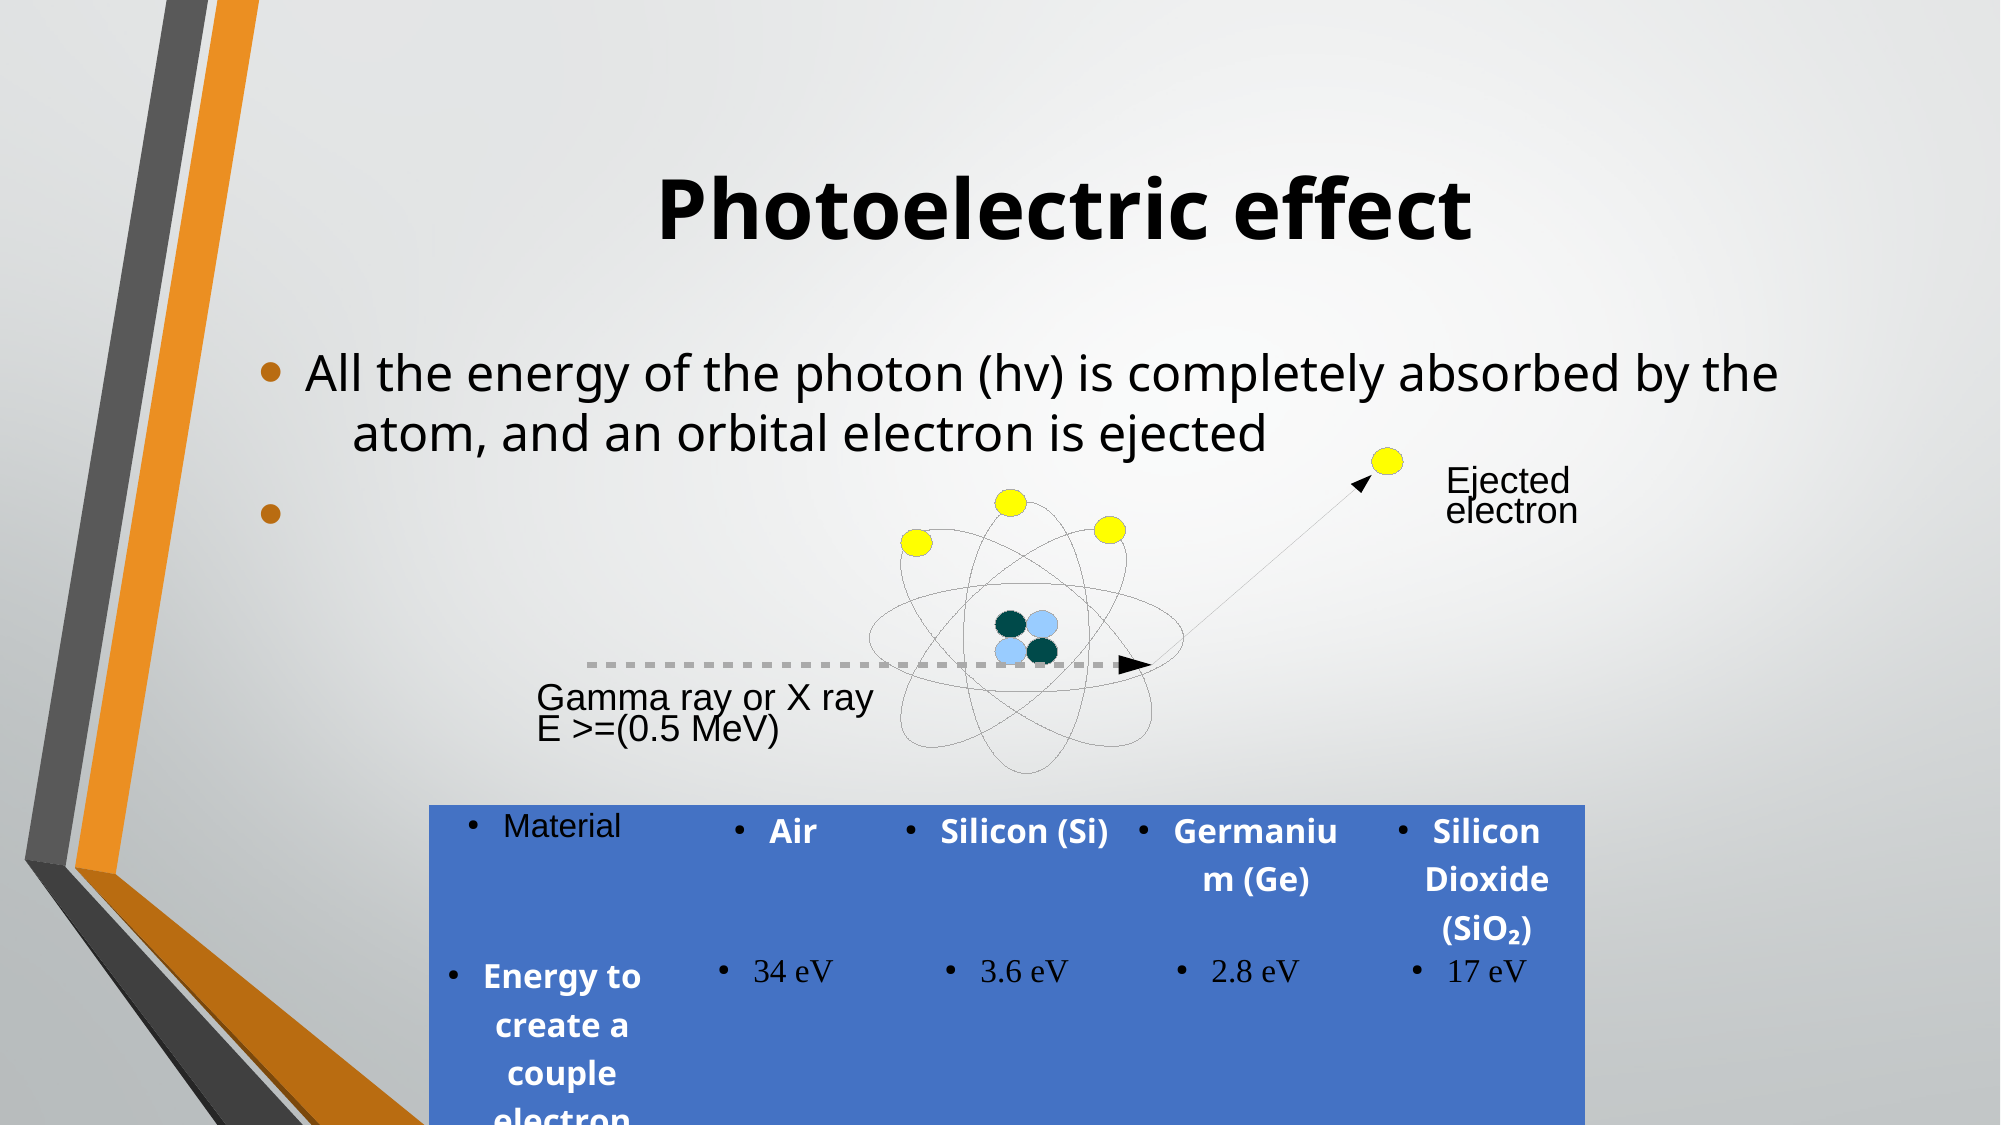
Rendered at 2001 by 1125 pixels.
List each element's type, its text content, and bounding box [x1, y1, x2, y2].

text_box [1371, 447, 1404, 474]
text_box [995, 489, 1027, 516]
table_header Material [429, 805, 660, 950]
table_header Air [660, 805, 891, 950]
title Photoelectric effect [243, 112, 1887, 290]
text_box [1118, 655, 1152, 675]
text_box [994, 610, 1058, 664]
text_box electron [1446, 483, 1594, 524]
text_box Gamma ray or X ray [536, 670, 922, 710]
table_cell 17 eV [1354, 950, 1585, 1125]
table_header Silicon (Si) [891, 805, 1123, 950]
table_cell 3.6 eV [891, 950, 1123, 1125]
text_box [994, 638, 1026, 664]
text_box E >=(0.5 MeV) [536, 700, 808, 741]
list All the energy of the photon (hv) is completely absorbed by the atom, and an orbital electron is ejected [243, 290, 1887, 606]
table_cell 34 eV [660, 950, 891, 1125]
table_header Silicon Dioxide (SiO₂) [1354, 805, 1585, 950]
text_box [1350, 474, 1372, 493]
text_box [900, 529, 933, 556]
text_box [1094, 516, 1125, 543]
text_box Ejected [1446, 453, 1585, 483]
table_cell Energy to create a couple electron hole [429, 950, 660, 1125]
table_cell 2.8 eV [1123, 950, 1354, 1125]
table_header Germanium (Ge) [1123, 805, 1354, 950]
